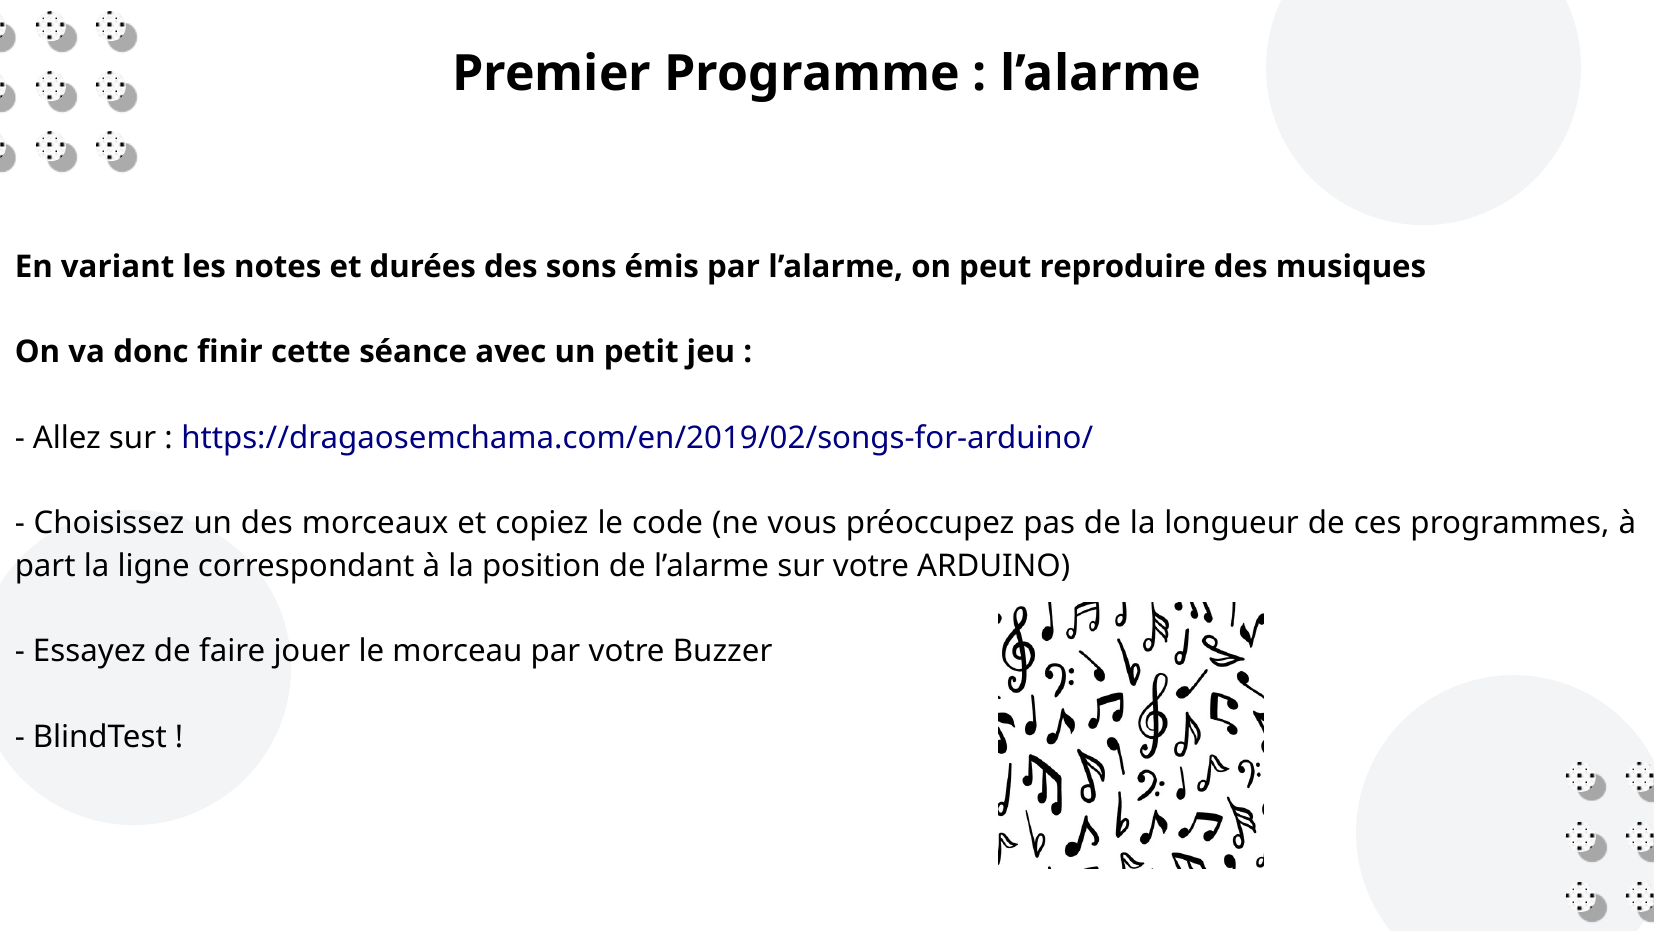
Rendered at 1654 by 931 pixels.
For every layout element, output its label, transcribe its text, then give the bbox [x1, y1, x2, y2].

picture [1625, 821, 1654, 852]
picture [1565, 765, 1596, 792]
picture [1565, 821, 1596, 852]
picture [35, 131, 67, 162]
picture [0, 134, 7, 159]
text_box Premier Programme : l’alarme [0, 29, 1654, 119]
picture [95, 11, 126, 29]
picture [1565, 881, 1596, 912]
picture [0, 14, 6, 29]
picture [998, 602, 1264, 869]
picture [1625, 765, 1654, 792]
text_box En variant les notes et durées des sons émis par l’alarme, on peut reproduire des musiques On va donc finir cette séance avec un petit jeu : - Allez sur : https://dragaosemchama.com/en/2019/02/songs-for-arduino/ - Choisissez un des morceaux et copiez le code (ne vous préoccupez pas de la longueur de ces programmes, à part la ligne correspondant à la position de l’alarme sur votre ARDUINO) - Essayez de faire jouer le morceau par votre Buzzer - BlindTest ! [0, 236, 1654, 765]
picture [1625, 881, 1654, 912]
picture [95, 131, 127, 162]
picture [35, 11, 66, 29]
